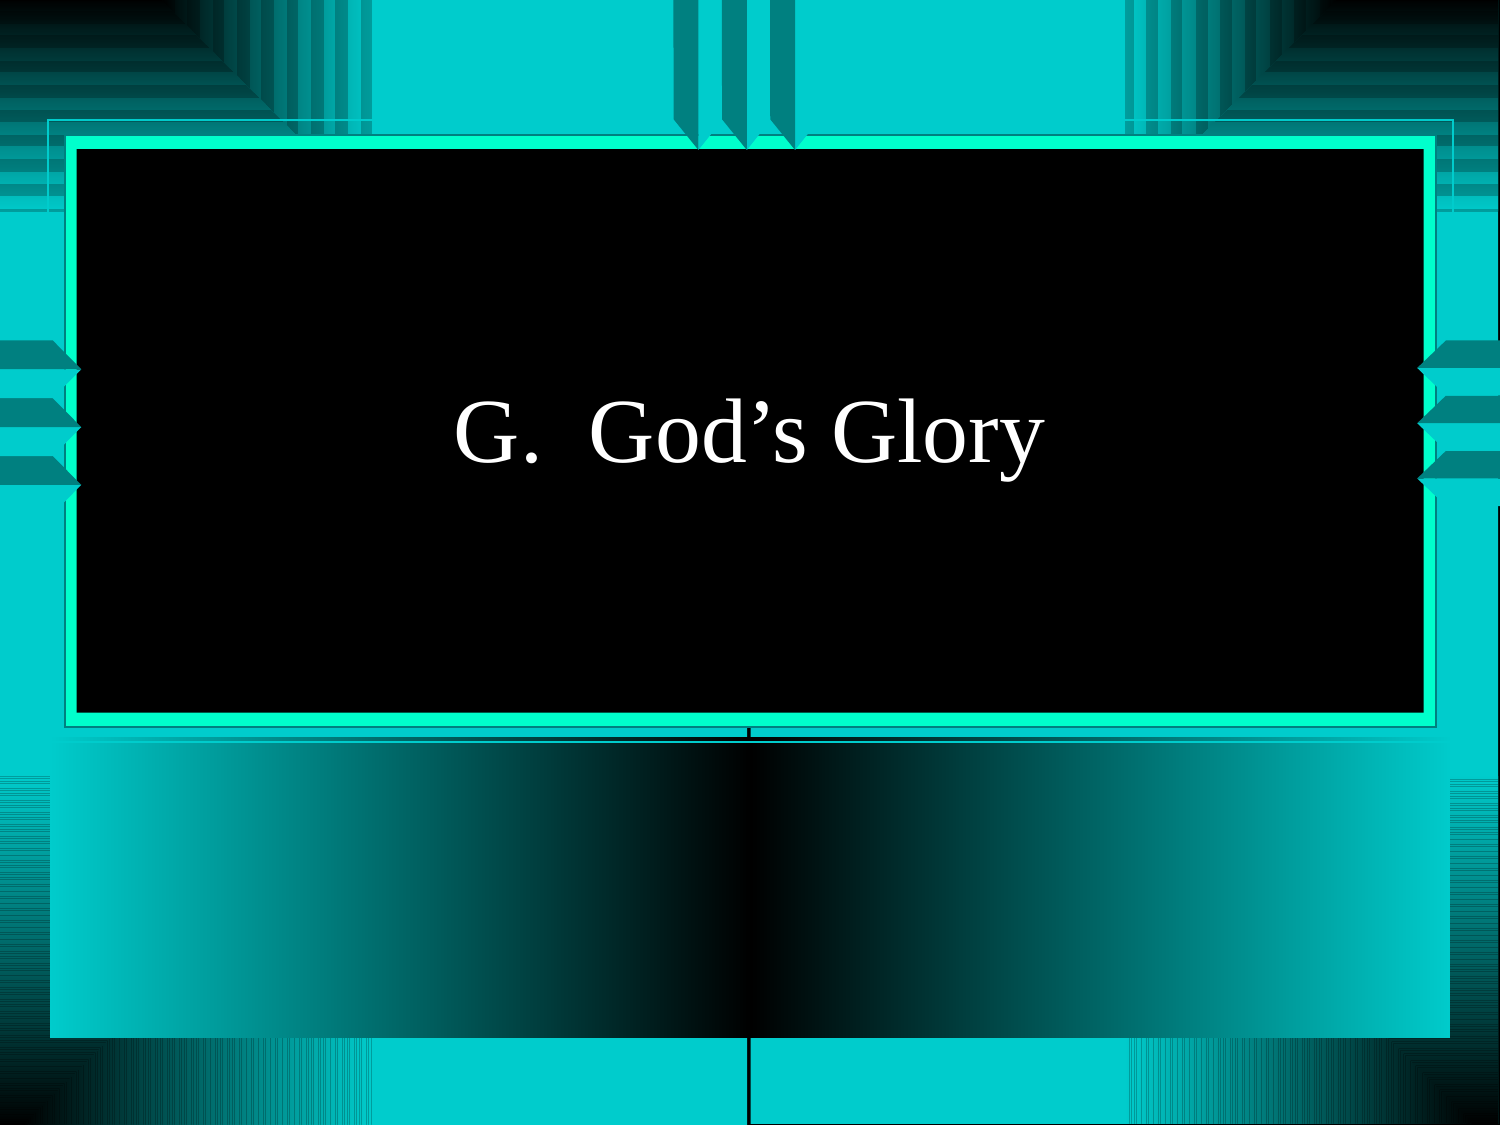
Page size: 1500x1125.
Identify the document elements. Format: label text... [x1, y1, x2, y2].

title G. God’s Glory [112, 337, 1388, 526]
